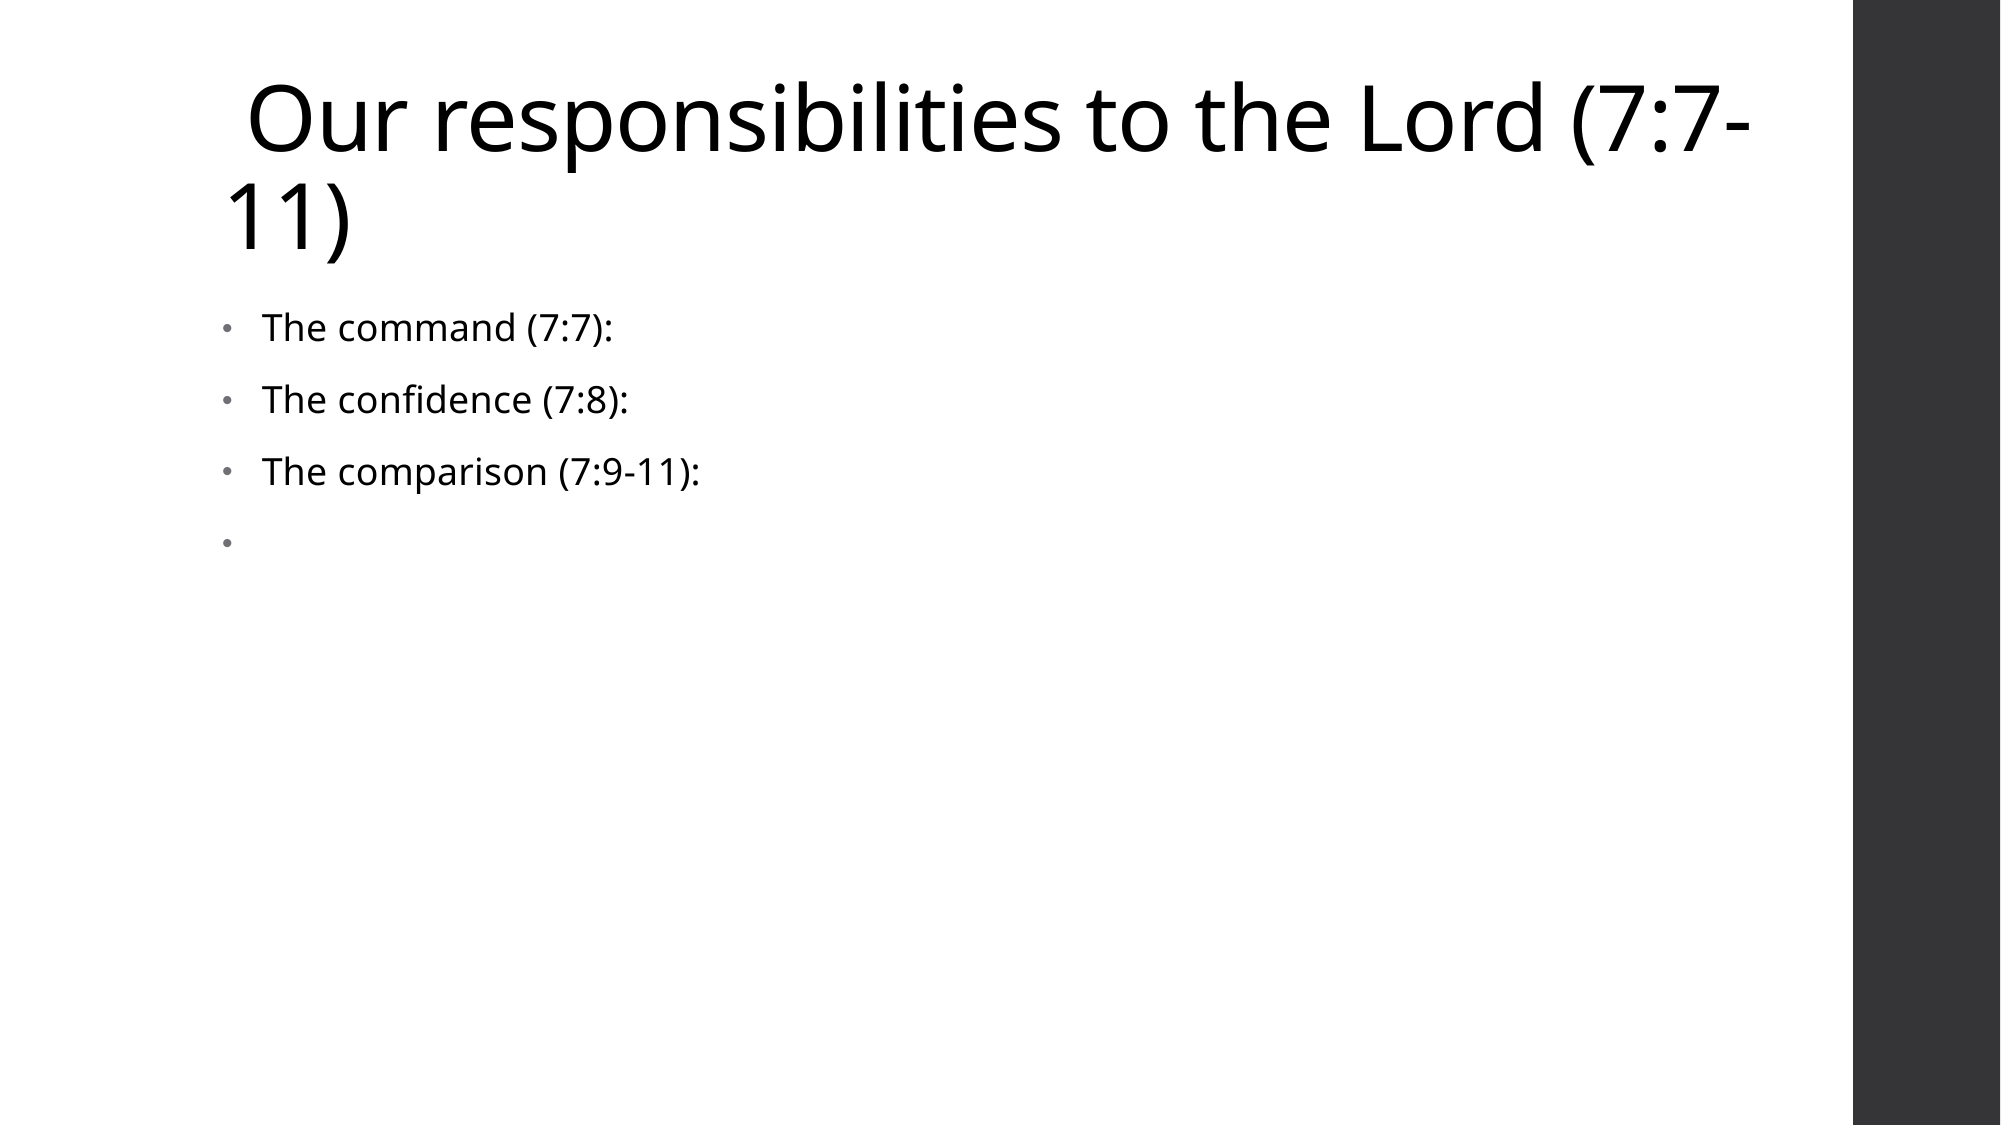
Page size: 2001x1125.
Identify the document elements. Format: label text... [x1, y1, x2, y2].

title Our responsibilities to the Lord (7:7-11) [206, 60, 1797, 278]
list The command (7:7): The confidence (7:8): The comparison (7:9-11): [206, 299, 1617, 1014]
